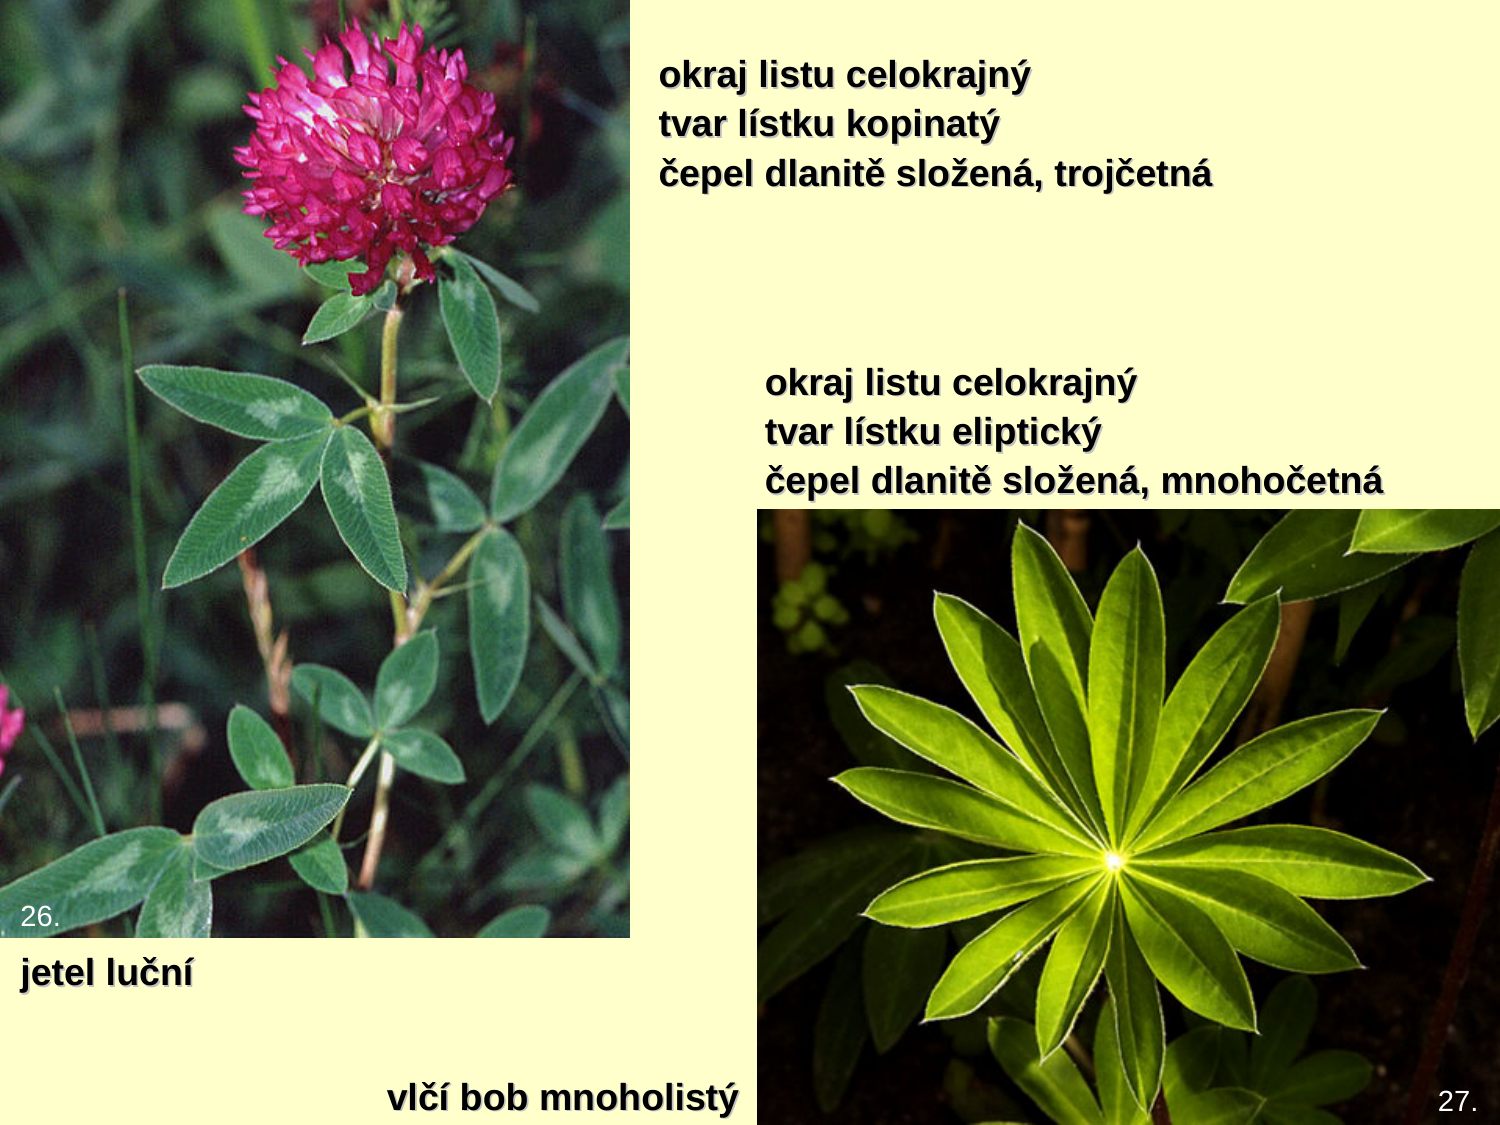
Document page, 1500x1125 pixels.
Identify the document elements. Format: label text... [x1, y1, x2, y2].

text_box vlčí bob mnoholistý [372, 1064, 881, 1125]
picture [0, 0, 630, 938]
text_box 27. [1423, 1074, 1500, 1125]
text_box jetel luční [5, 940, 514, 1001]
picture [757, 509, 1500, 1125]
text_box 26. [5, 889, 101, 940]
text_box okraj listu celokrajný tvar lístku kopinatý čepel dlanitě složená, trojčetná [643, 42, 1317, 202]
text_box okraj listu celokrajný tvar lístku eliptický čepel dlanitě složená, mnohočetná [750, 349, 1400, 509]
